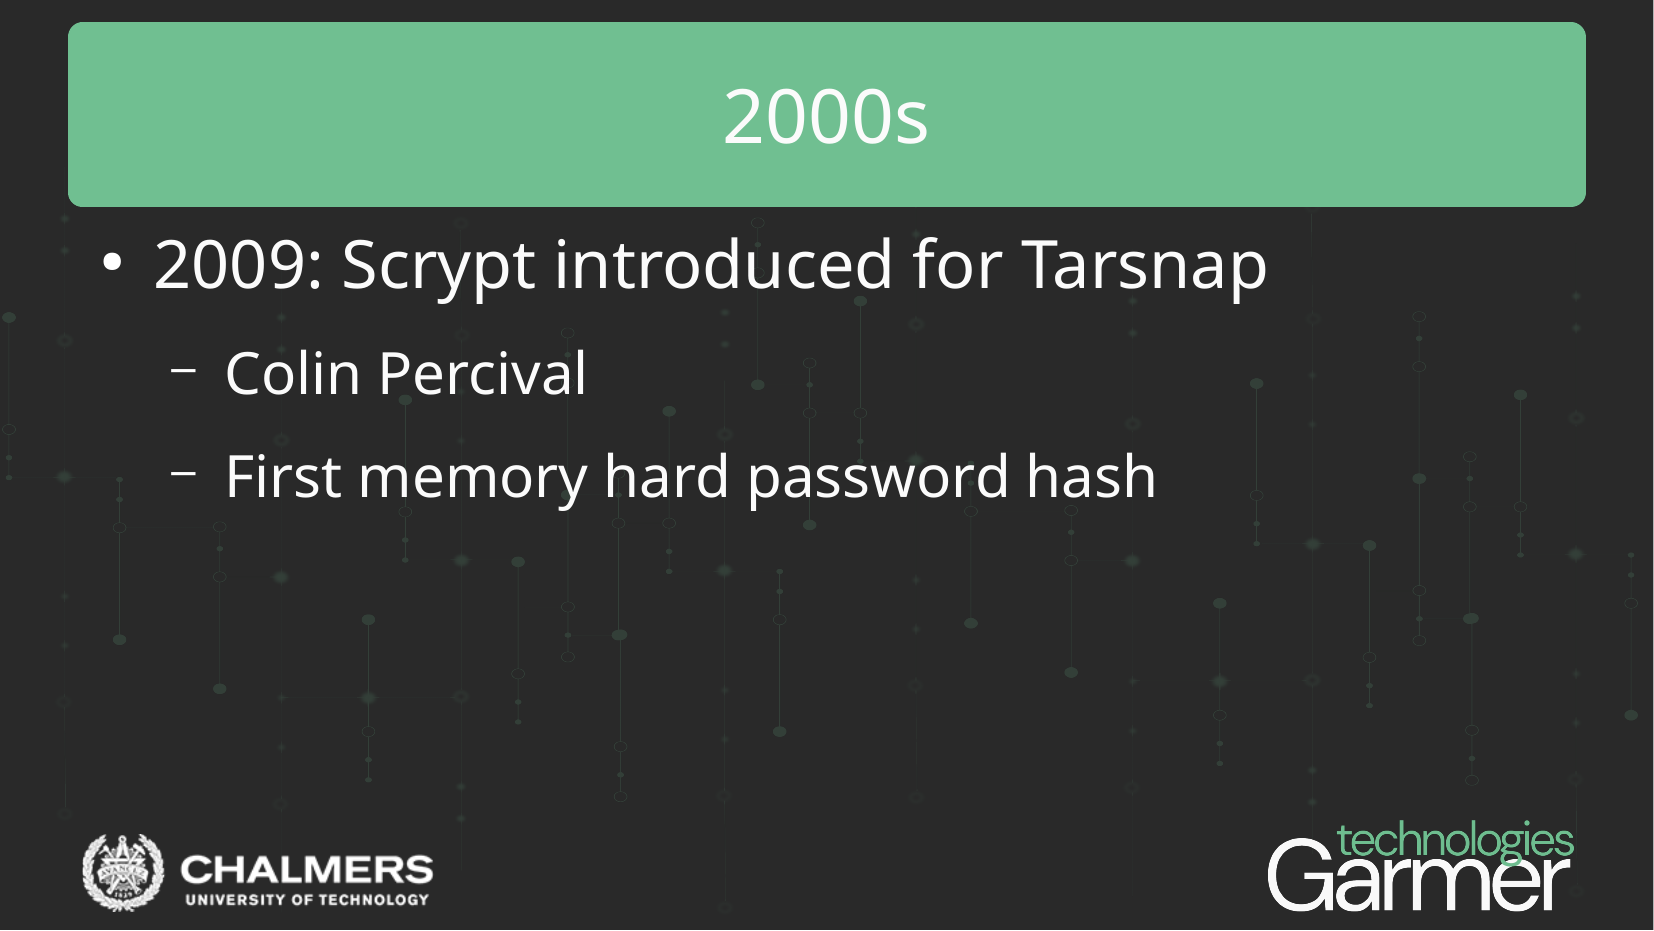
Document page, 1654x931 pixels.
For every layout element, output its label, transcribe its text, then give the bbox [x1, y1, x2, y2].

list 2009: Scrypt introduced for Tarsnap Colin Percival First memory hard password hash [82, 217, 1571, 758]
title 2000s [82, 37, 1571, 193]
picture [1246, 807, 1607, 912]
picture [82, 834, 443, 912]
